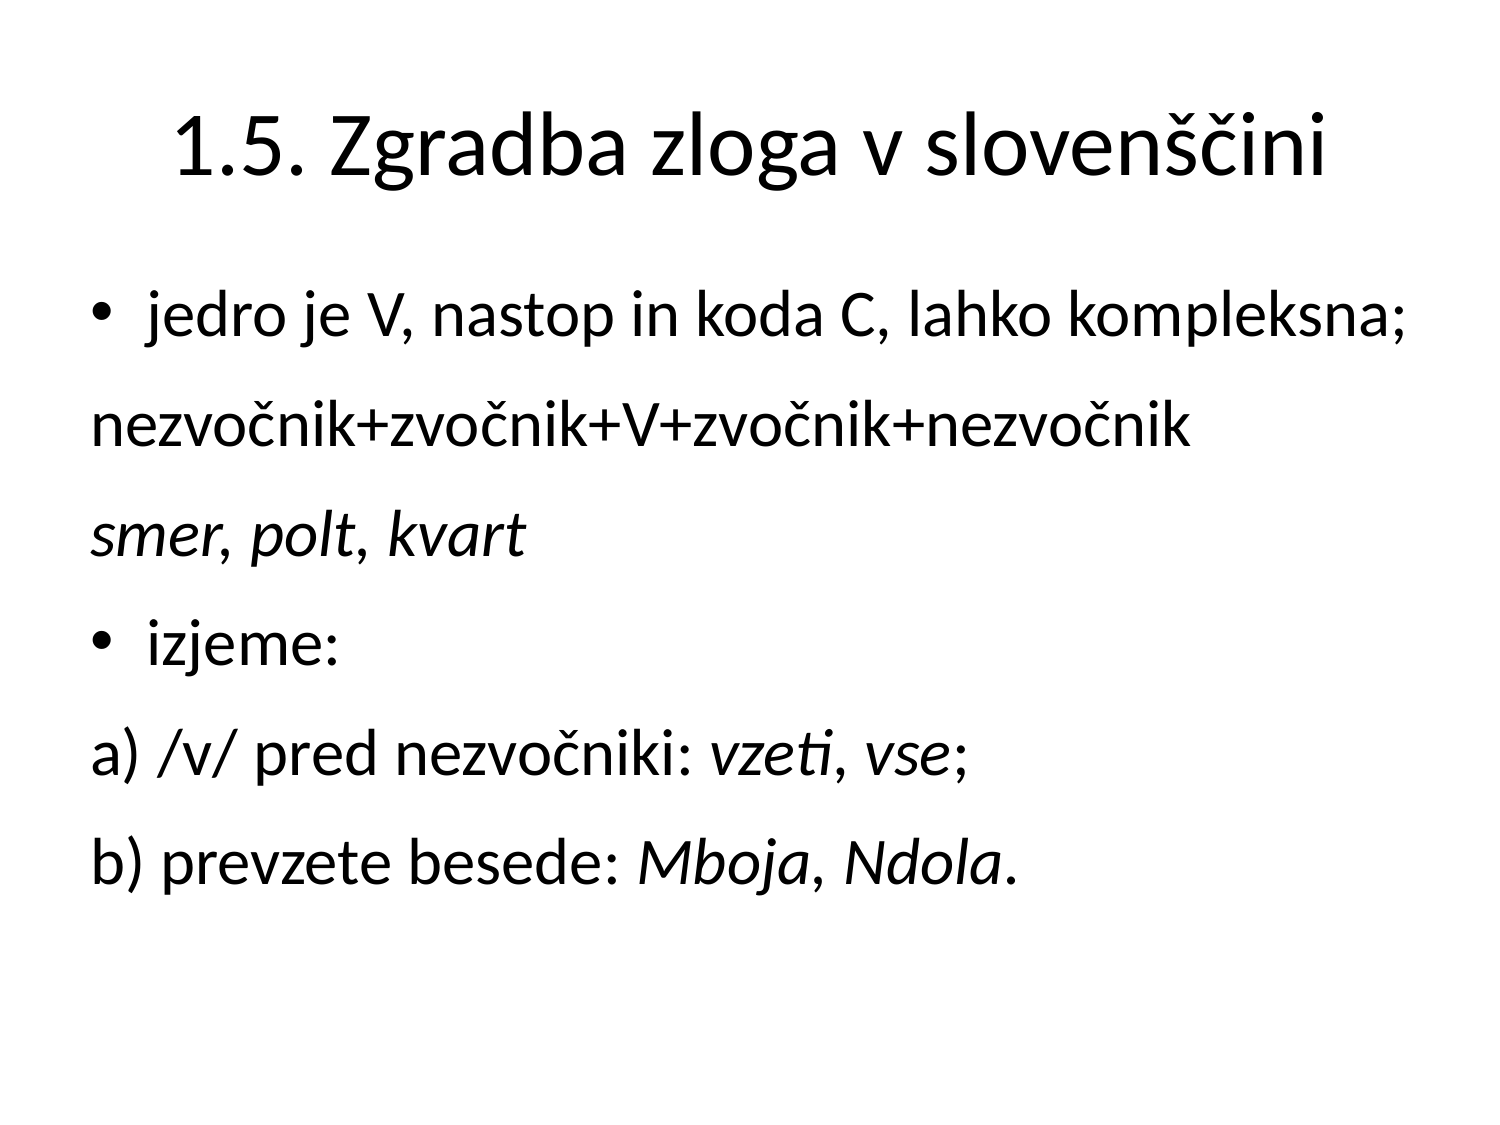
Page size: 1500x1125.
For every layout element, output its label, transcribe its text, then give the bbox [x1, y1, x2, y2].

list jedro je V, nastop in koda C, lahko kompleksna; nezvočnik+zvočnik+V+zvočnik+nezvočnik smer, polt, kvart izjeme: a) /v/ pred nezvočniki: vzeti, vse; b) prevzete besede: Mboja, Ndola. [75, 262, 1425, 1005]
title 1.5. Zgradba zloga v slovenščini [75, 45, 1425, 233]
